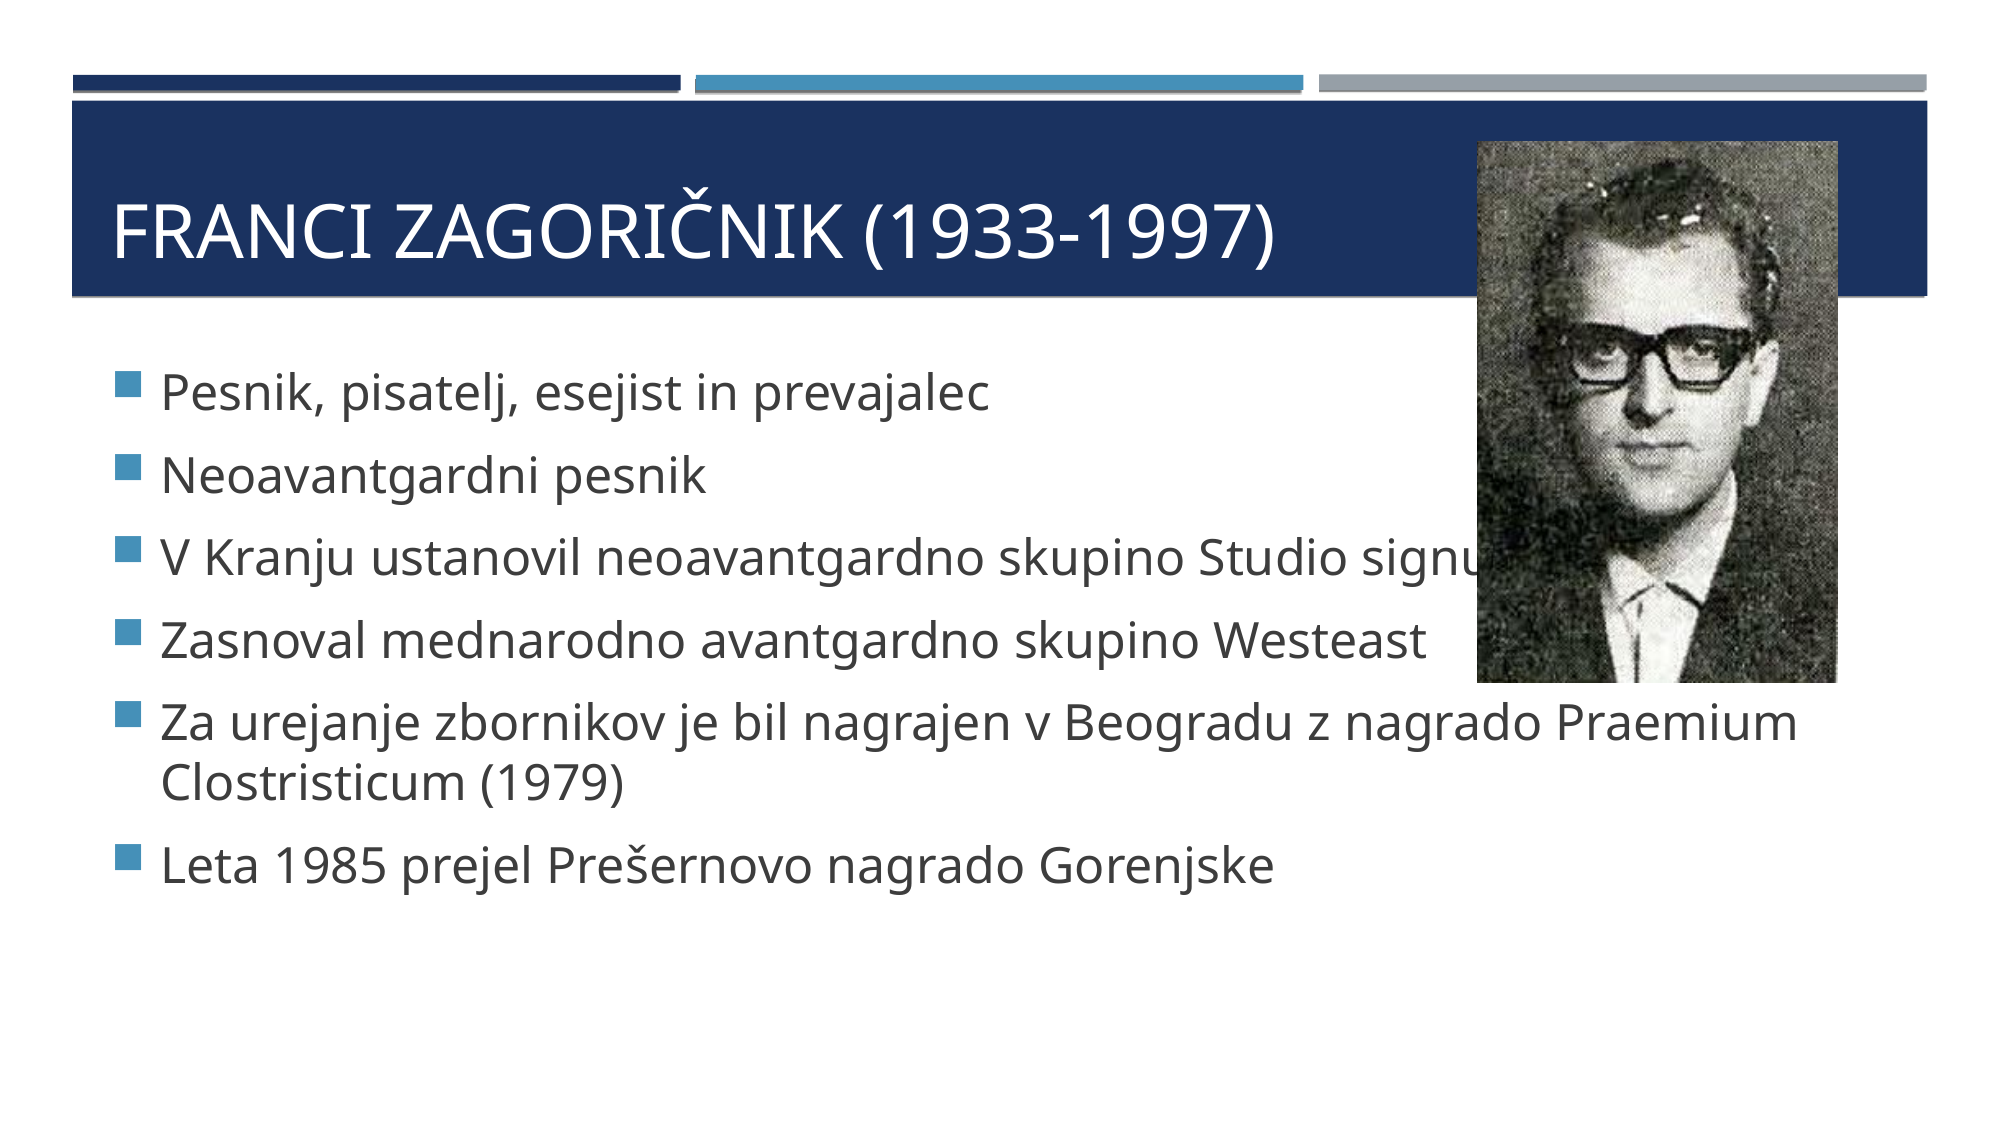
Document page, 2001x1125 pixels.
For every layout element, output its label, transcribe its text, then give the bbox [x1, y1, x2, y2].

title Franci zagoričnik (1933-1997) [95, 115, 1905, 282]
list Pesnik, pisatelj, esejist in prevajalec Neoavantgardni pesnik V Kranju ustanovil neoavantgardno skupino Studio signum Zasnoval mednarodno avantgardno skupino Westeast Za urejanje zbornikov je bil nagrajen v Beogradu z nagrado Praemium Clostristicum (1979) Leta 1985 prejel Prešernovo nagrado Gorenjske [95, 357, 1905, 962]
picture [1477, 141, 1838, 683]
